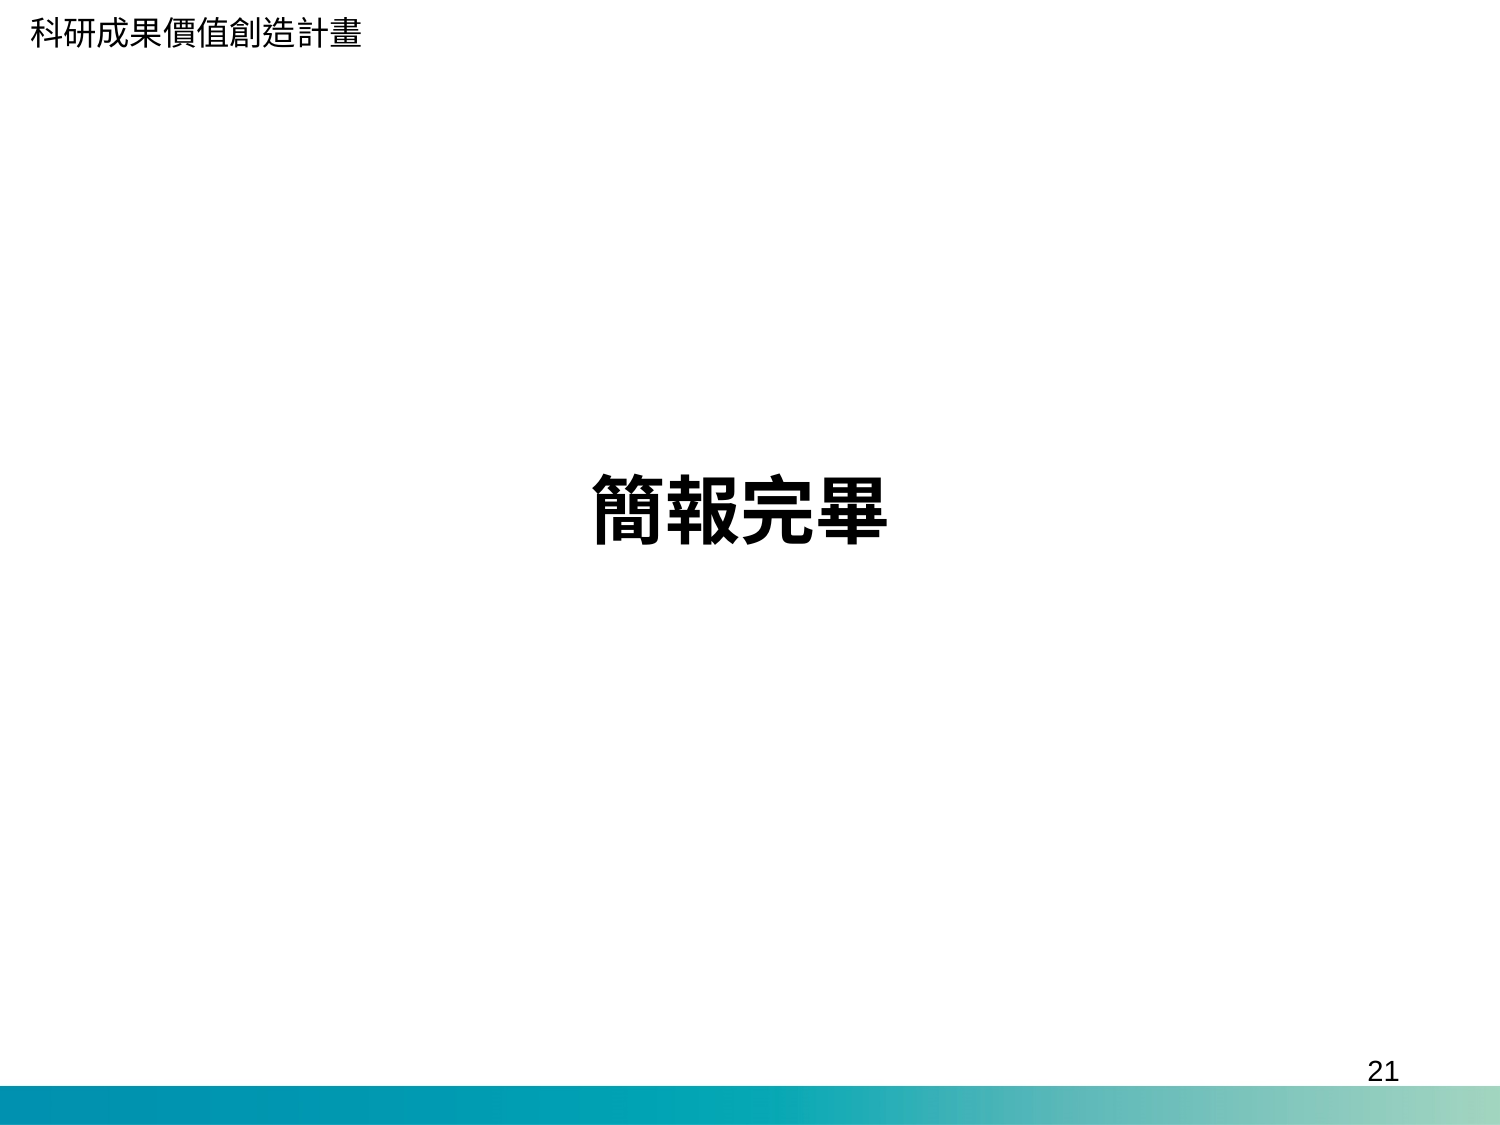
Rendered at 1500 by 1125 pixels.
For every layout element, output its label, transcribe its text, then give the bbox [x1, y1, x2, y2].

title 簡報完畢 [575, 456, 925, 644]
text_box 20 [1352, 1044, 1500, 1123]
